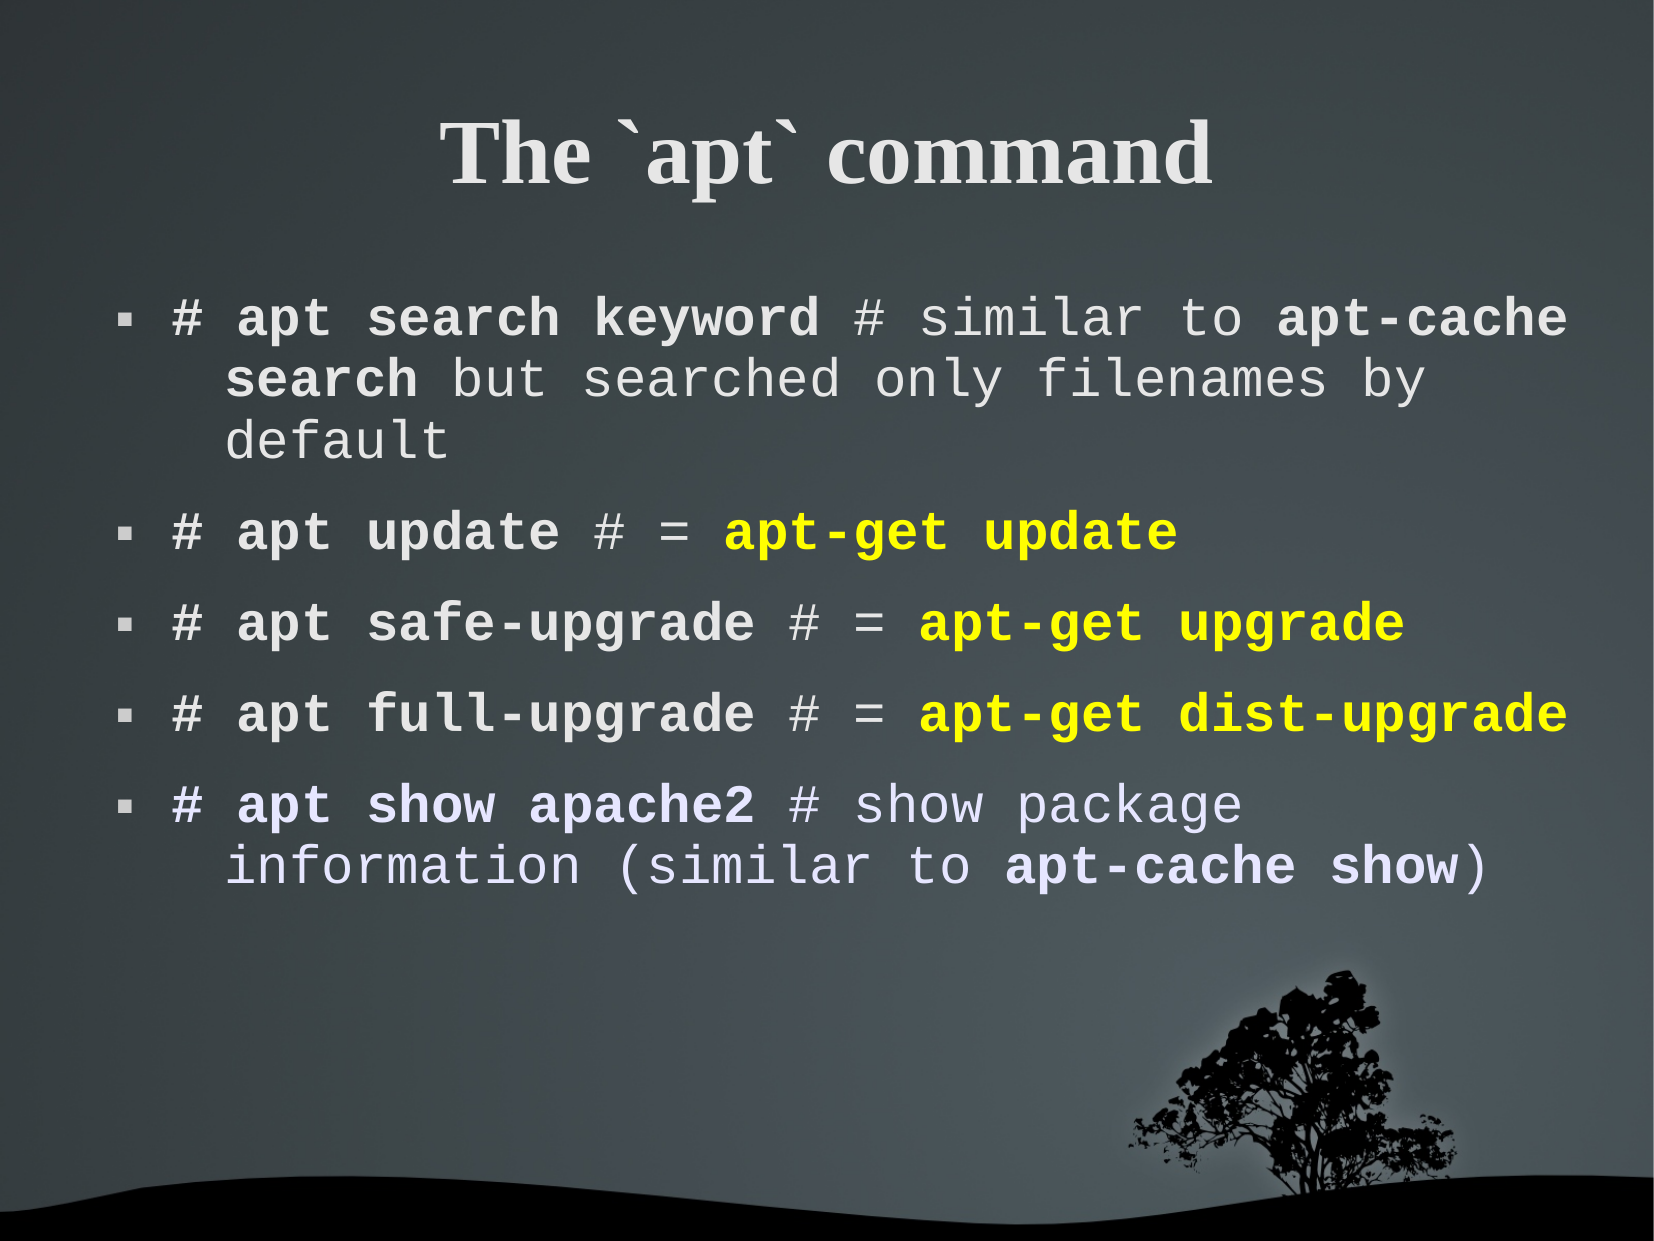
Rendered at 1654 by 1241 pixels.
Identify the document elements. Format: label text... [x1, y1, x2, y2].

picture [0, 0, 1654, 1241]
title The `apt` command [82, 49, 1571, 257]
list # apt search keyword # similar to apt-cache search but searched only filenames by default # apt update # = apt-get update # apt safe-upgrade # = apt-get upgrade # apt full-upgrade # = apt-get dist-upgrade # apt show apache2 # show package information (similar to apt-cache show) [82, 290, 1571, 1181]
